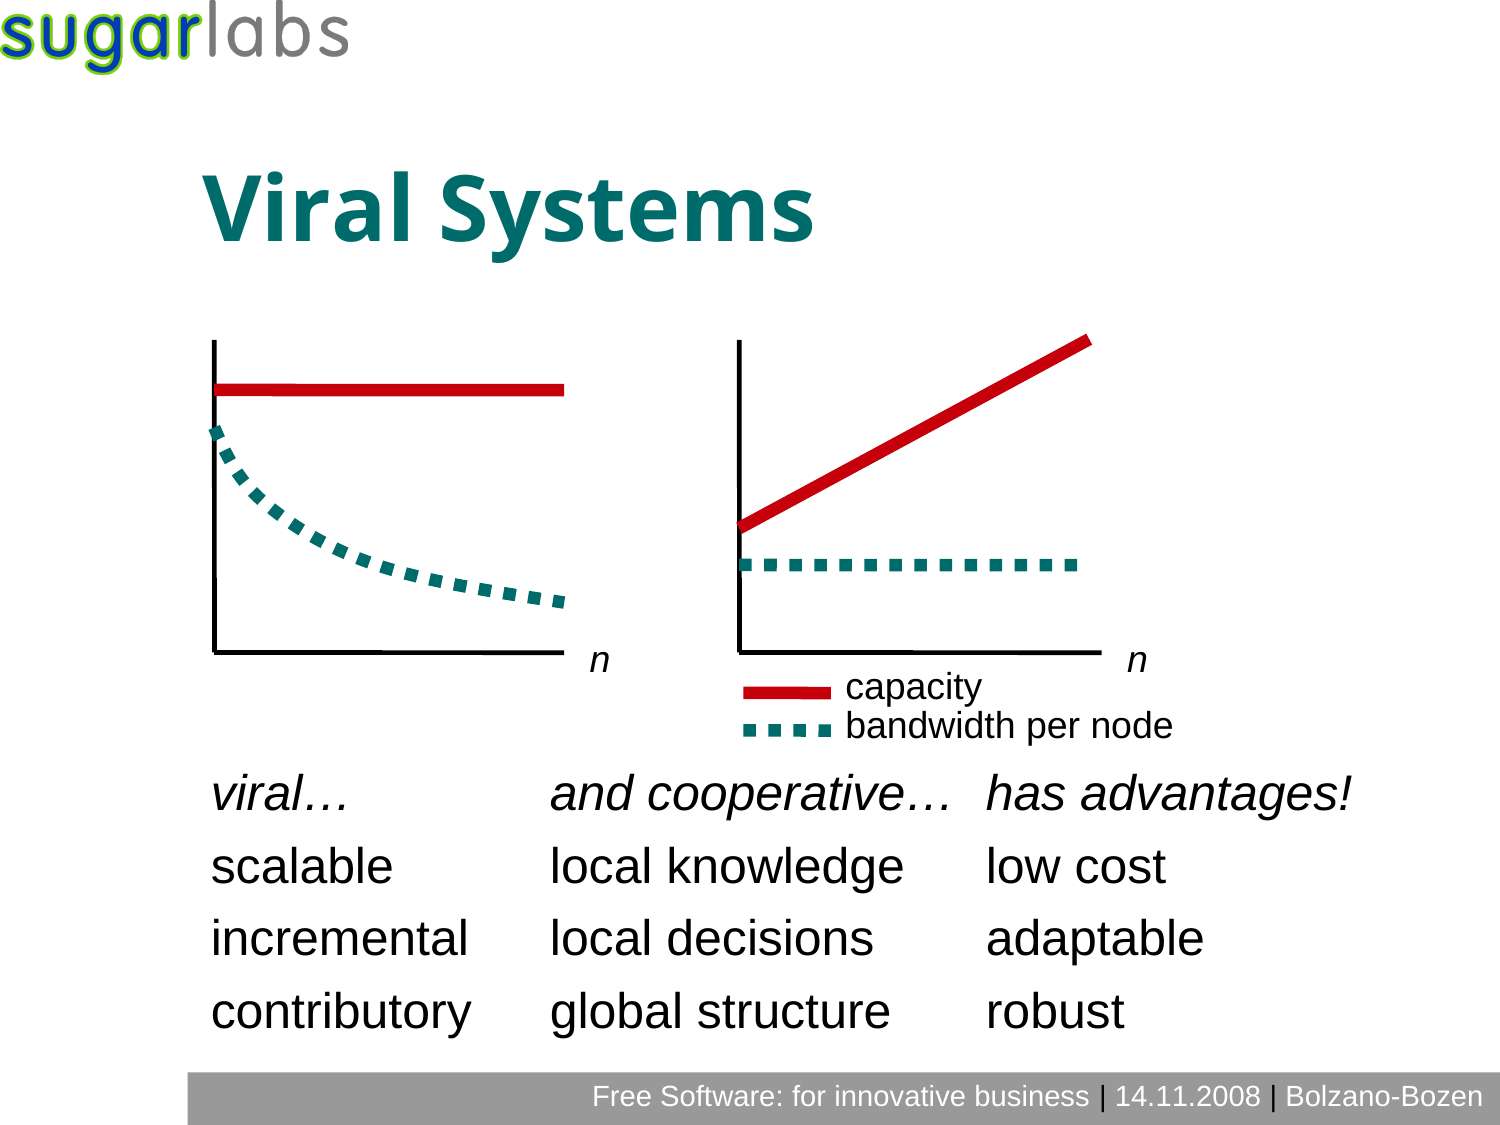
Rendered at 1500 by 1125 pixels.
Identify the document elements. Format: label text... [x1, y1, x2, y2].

text_box viral… scalable incremental contributory [196, 753, 522, 1079]
text_box n [1112, 626, 1163, 688]
text_box n [574, 627, 626, 688]
picture [0, 0, 348, 75]
text_box and cooperative… local knowledge local decisions global structure [535, 753, 997, 1079]
text_box has advantages! low cost adaptable robust [971, 753, 1384, 1066]
text_box capacity [830, 655, 998, 693]
text_box bandwidth per node [830, 693, 1189, 753]
title Viral Systems [187, 67, 1500, 346]
